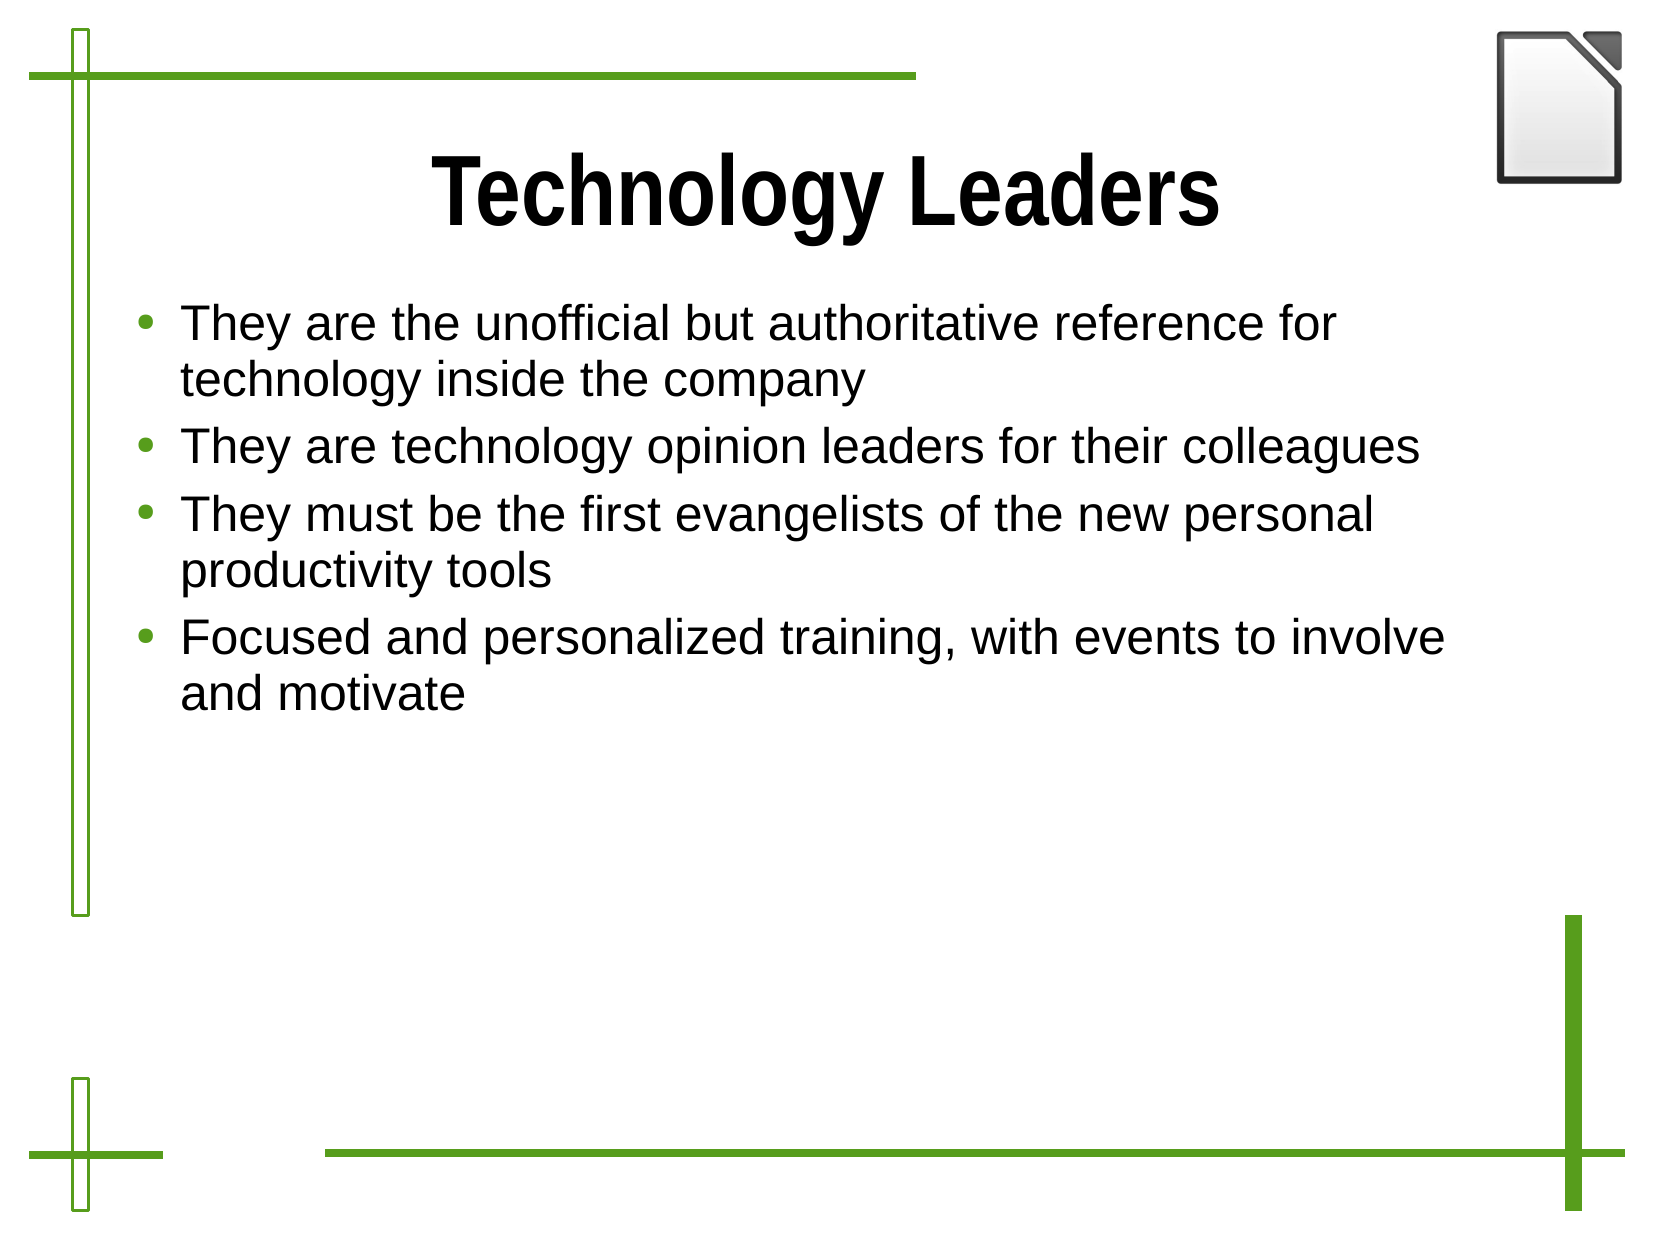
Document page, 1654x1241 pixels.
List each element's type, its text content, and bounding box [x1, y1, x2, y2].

title Technology Leaders [118, 118, 1536, 260]
picture [1494, 29, 1624, 186]
list They are the unofficial but authoritative reference for technology inside the company They are technology opinion leaders for their colleagues They must be the first evangelists of the new personal productivity tools Focused and personalized training, with events to involve and motivate [118, 295, 1536, 1123]
